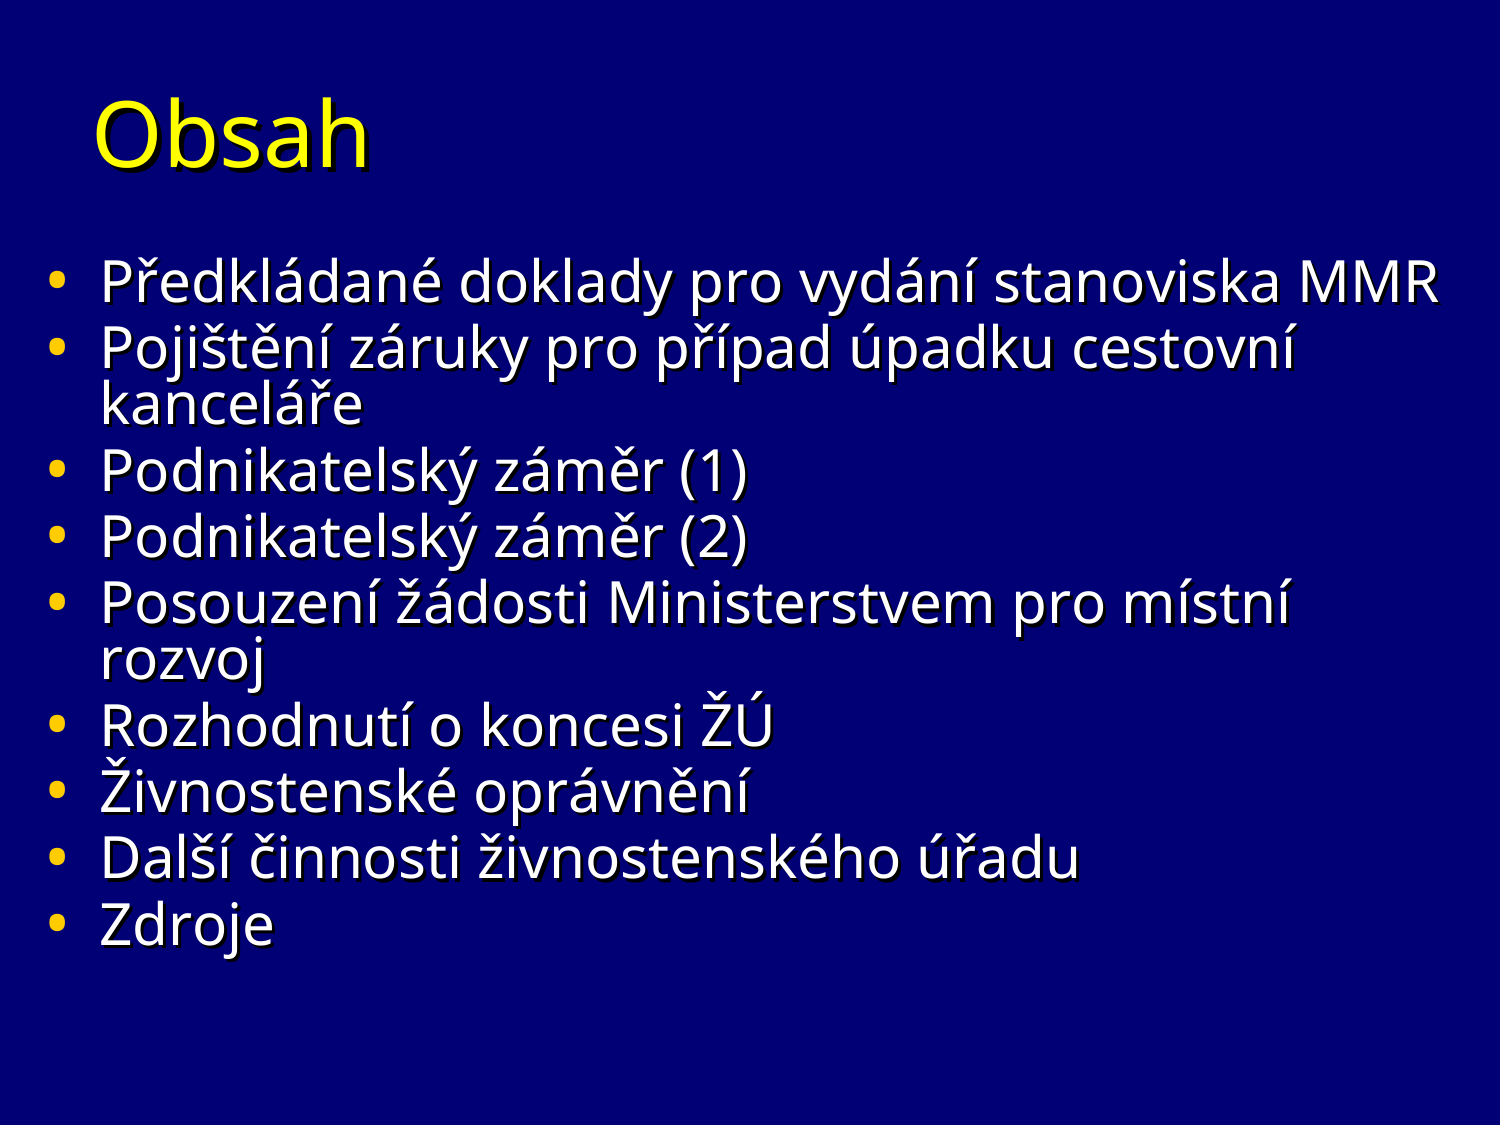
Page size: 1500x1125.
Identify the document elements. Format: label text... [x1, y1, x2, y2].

list Předkládané doklady pro vydání stanoviska MMR Pojištění záruky pro případ úpadku cestovní kanceláře Podnikatelský záměr (1) Podnikatelský záměr (2) Posouzení žádosti Ministerstvem pro místní rozvoj Rozhodnutí o koncesi ŽÚ Živnostenské oprávnění Další činnosti živnostenského úřadu Zdroje [29, 249, 1459, 1125]
title Obsah [76, 62, 1427, 201]
